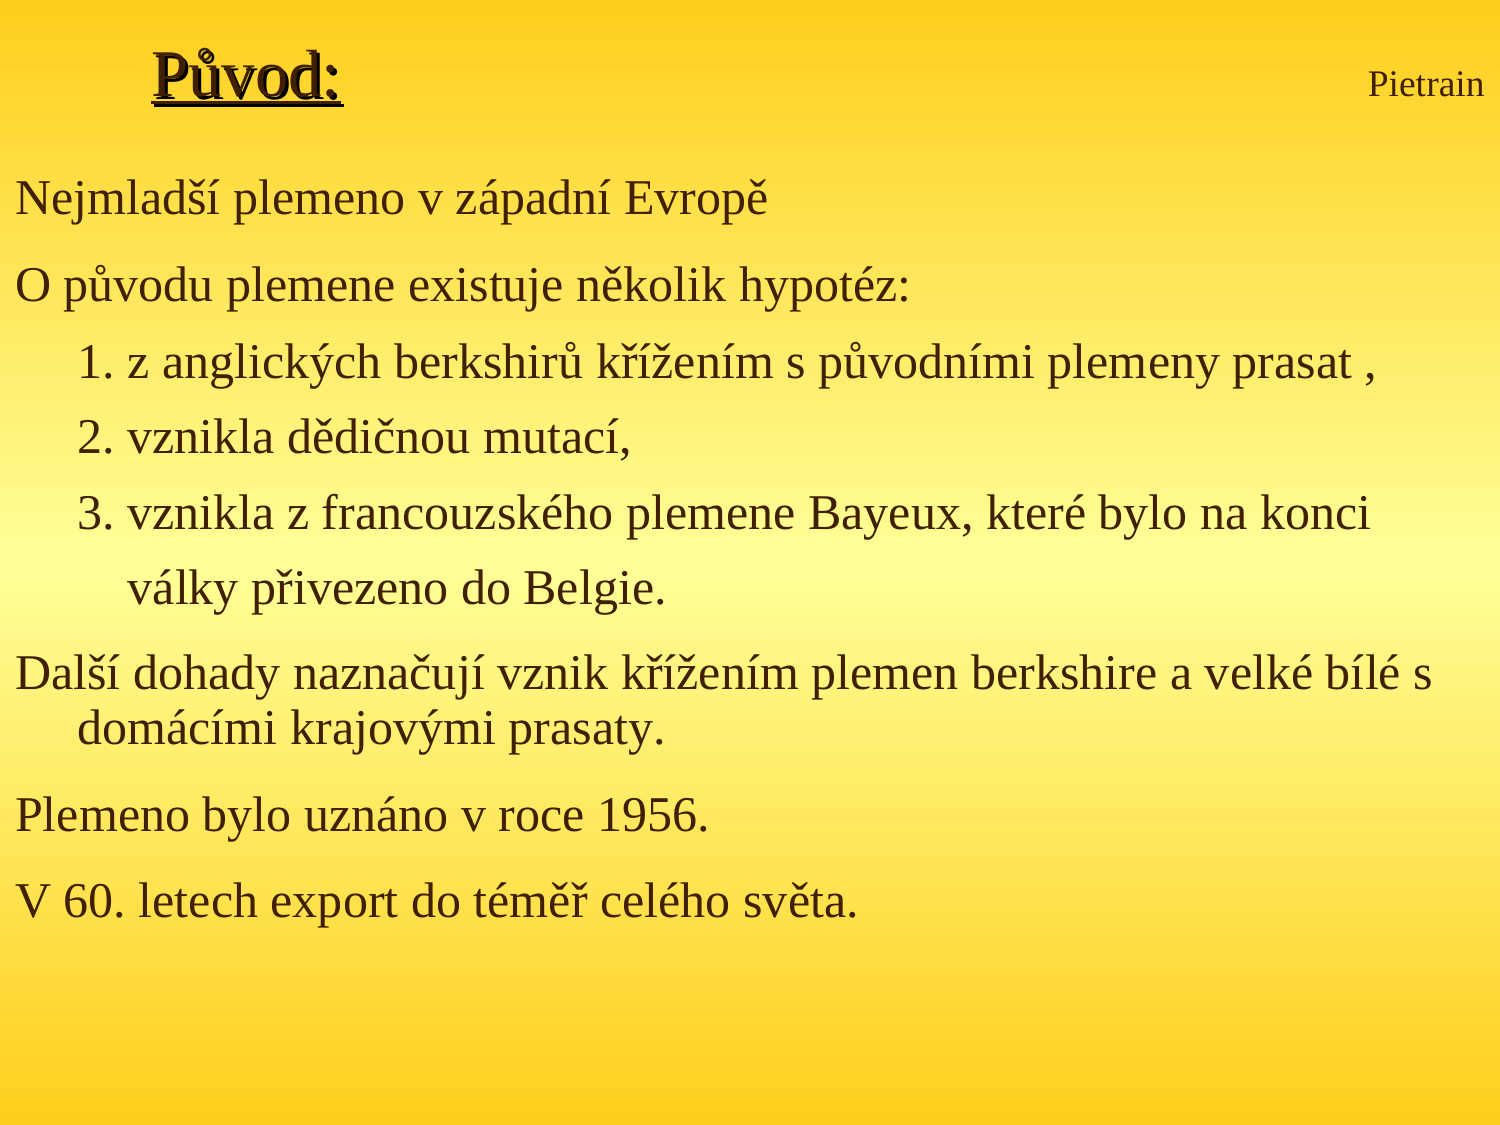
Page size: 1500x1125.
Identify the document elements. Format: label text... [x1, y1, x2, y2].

text_box Původ: Pietrain [62, 29, 1500, 120]
text_box Nejmladší plemeno v západní Evropě O původu plemene existuje několik hypotéz: 1. z anglických berkshirů křížením s původními plemeny prasat , 2. vznikla dědičnou mutací, 3. vznikla z francouzského plemene Bayeux, které bylo na konci války přivezeno do Belgie. Další dohady naznačují vznik křížením plemen berkshire a velké bílé s domácími krajovými prasaty. Plemeno bylo uznáno v roce 1956. V 60. letech export do téměř celého světa. [0, 162, 1500, 936]
